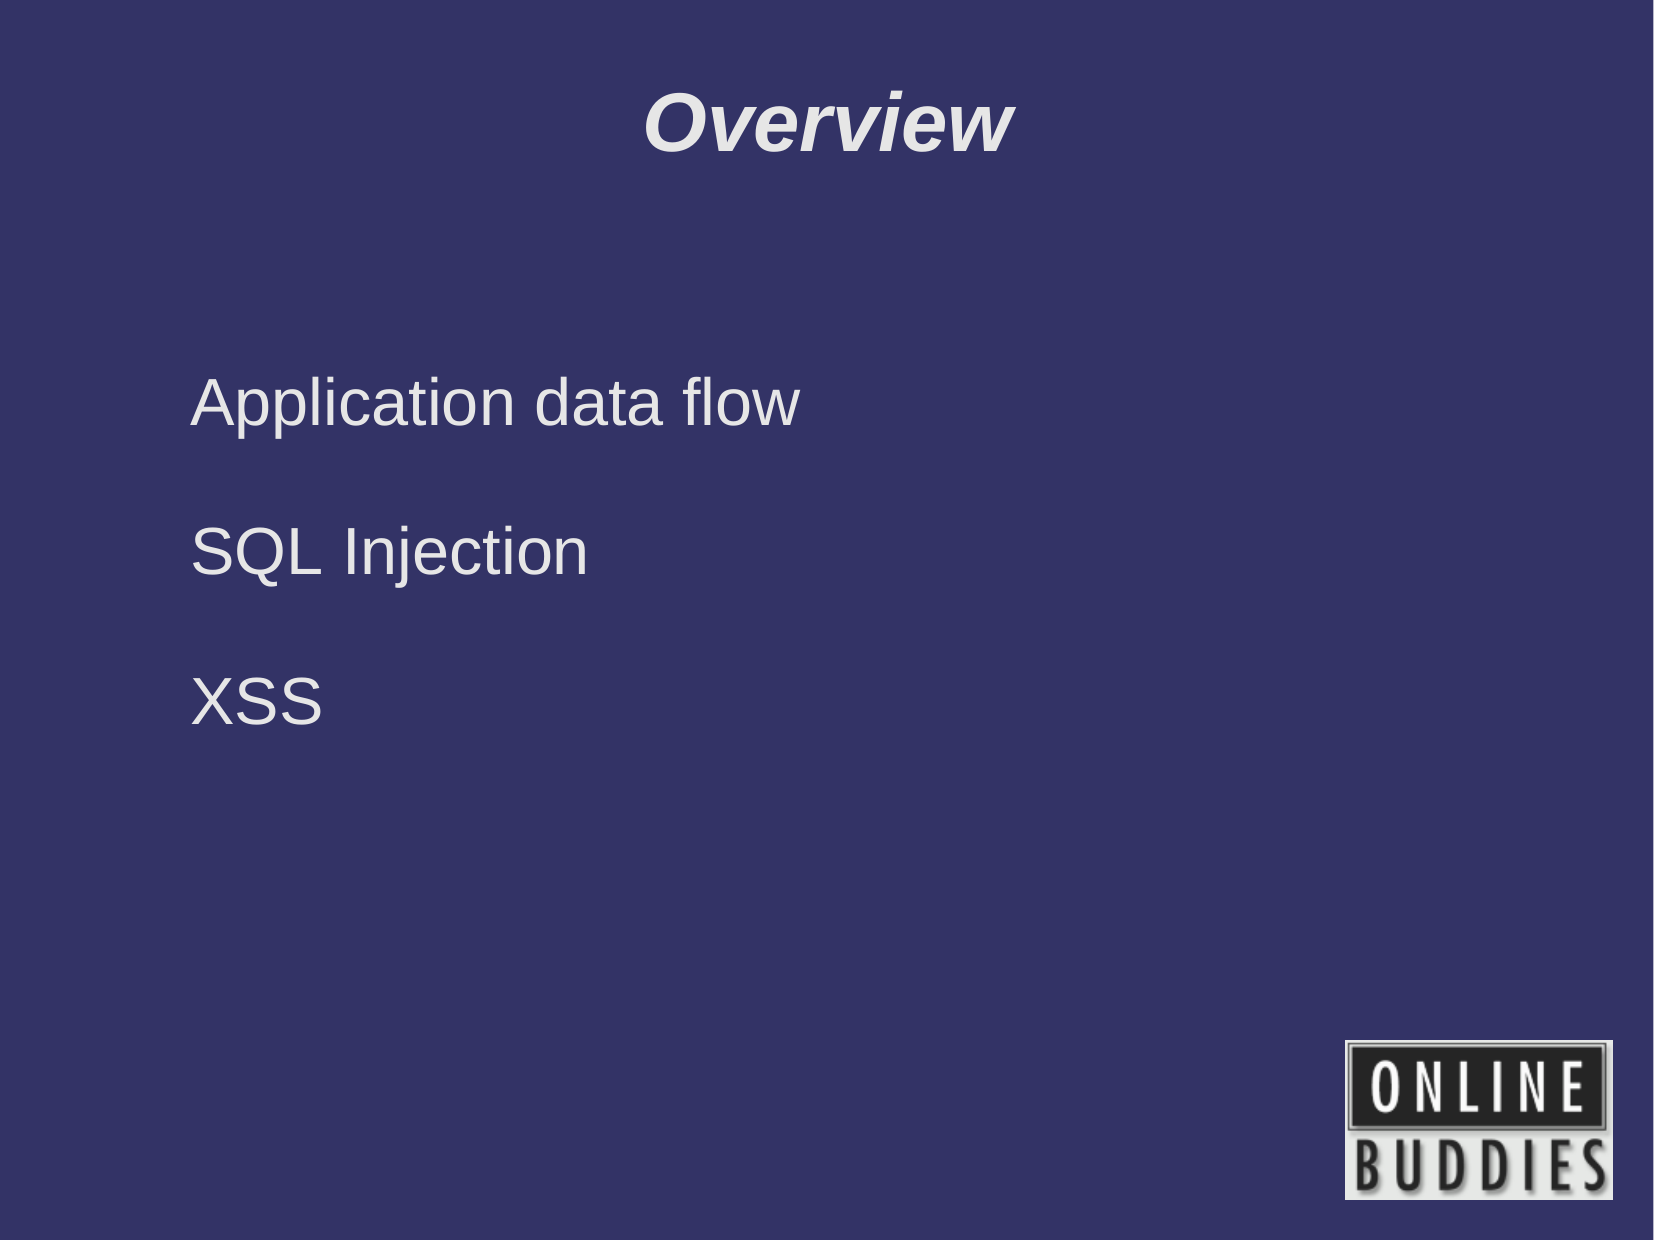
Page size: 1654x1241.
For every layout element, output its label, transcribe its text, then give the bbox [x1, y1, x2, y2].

title Overview [121, 19, 1534, 227]
picture [1345, 1040, 1613, 1200]
list Application data flow SQL Injection XSS [178, 364, 1570, 1147]
